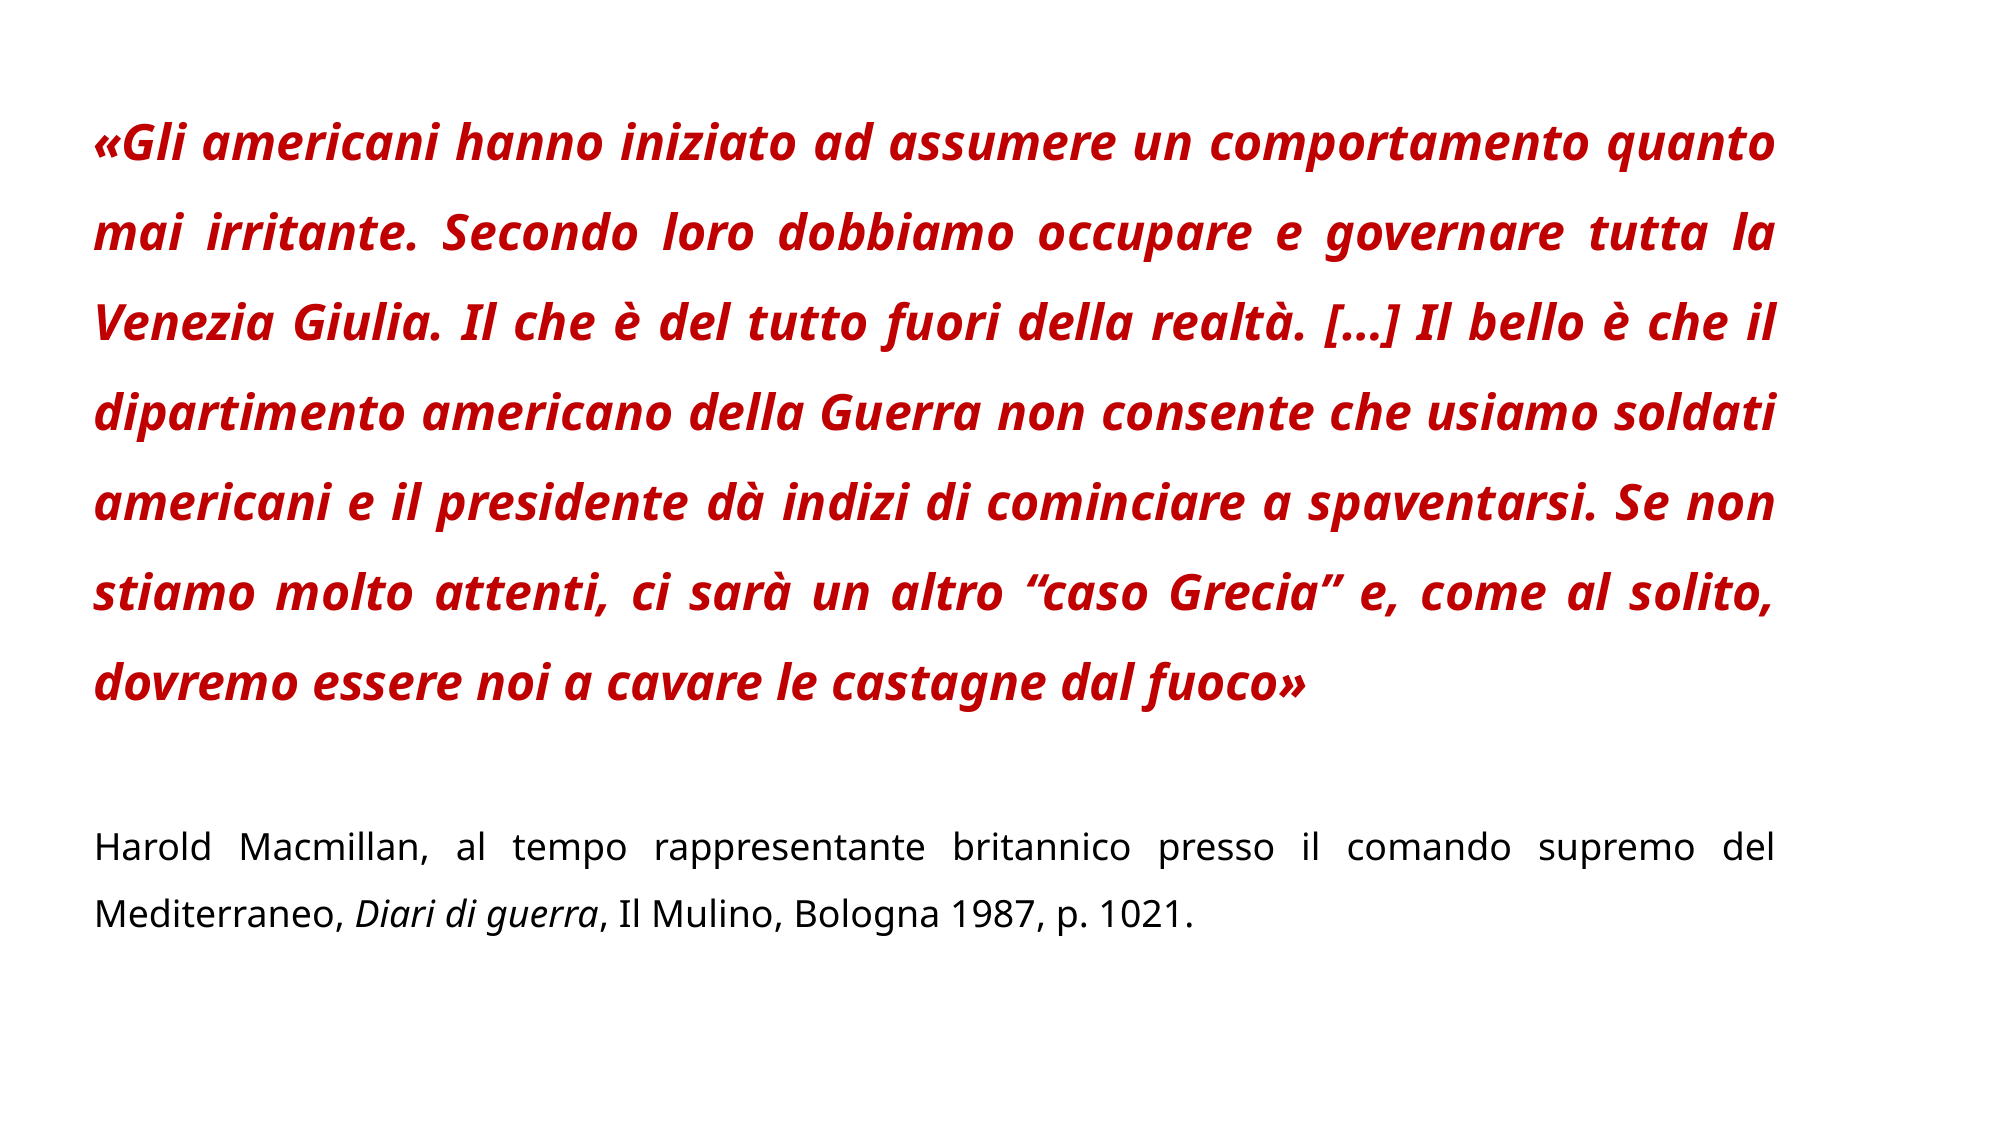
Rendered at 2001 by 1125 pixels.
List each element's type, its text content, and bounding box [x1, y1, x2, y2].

text_box «Gli americani hanno iniziato ad assumere un comportamento quanto mai irritante. Secondo loro dobbiamo occupare e governare tutta la Venezia Giulia. Il che è del tutto fuori della realtà. […] Il bello è che il dipartimento americano della Guerra non consente che usiamo soldati americani e il presidente dà indizi di cominciare a spaventarsi. Se non stiamo molto attenti, ci sarà un altro “caso Grecia” e, come al solito, dovremo essere noi a cavare le castagne dal fuoco» Harold Macmillan, al tempo rappresentante britannico presso il comando supremo del Mediterraneo, Diari di guerra, Il Mulino, Bologna 1987, p. 1021. [78, 72, 1806, 1033]
